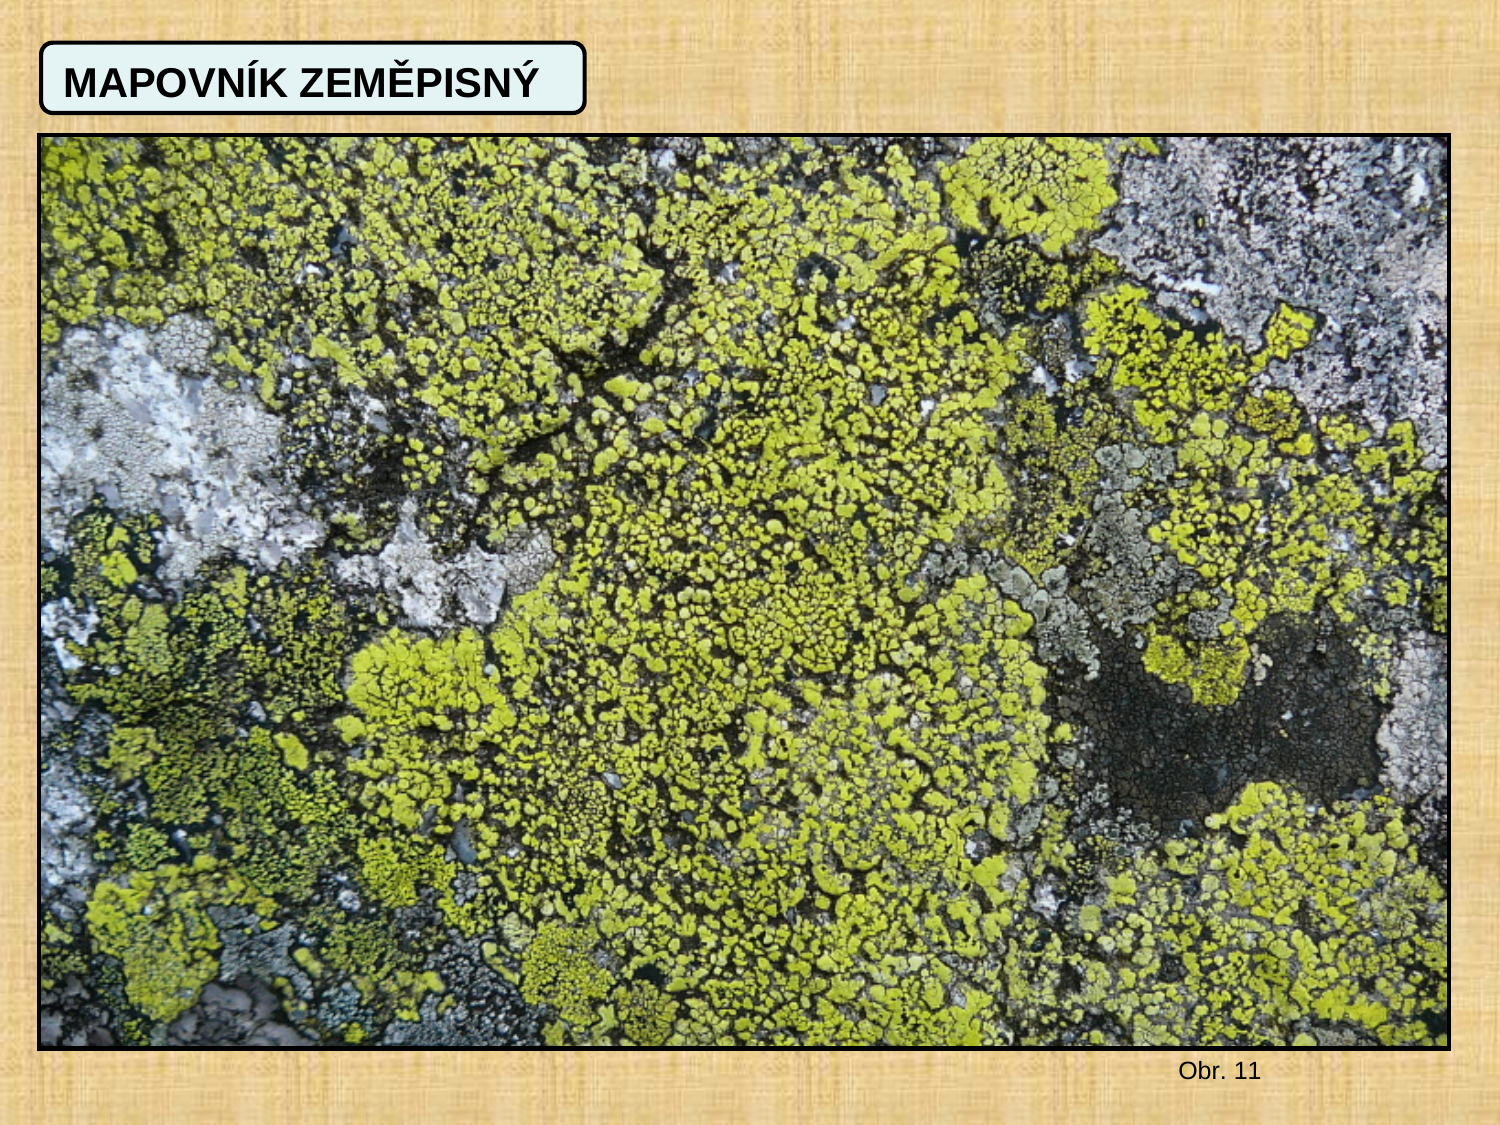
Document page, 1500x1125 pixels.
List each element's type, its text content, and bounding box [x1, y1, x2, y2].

text_box MAPOVNÍK ZEMĚPISNÝ [41, 42, 585, 114]
picture [0, 0, 1500, 1125]
text_box Obr. 11 [1163, 1046, 1278, 1093]
